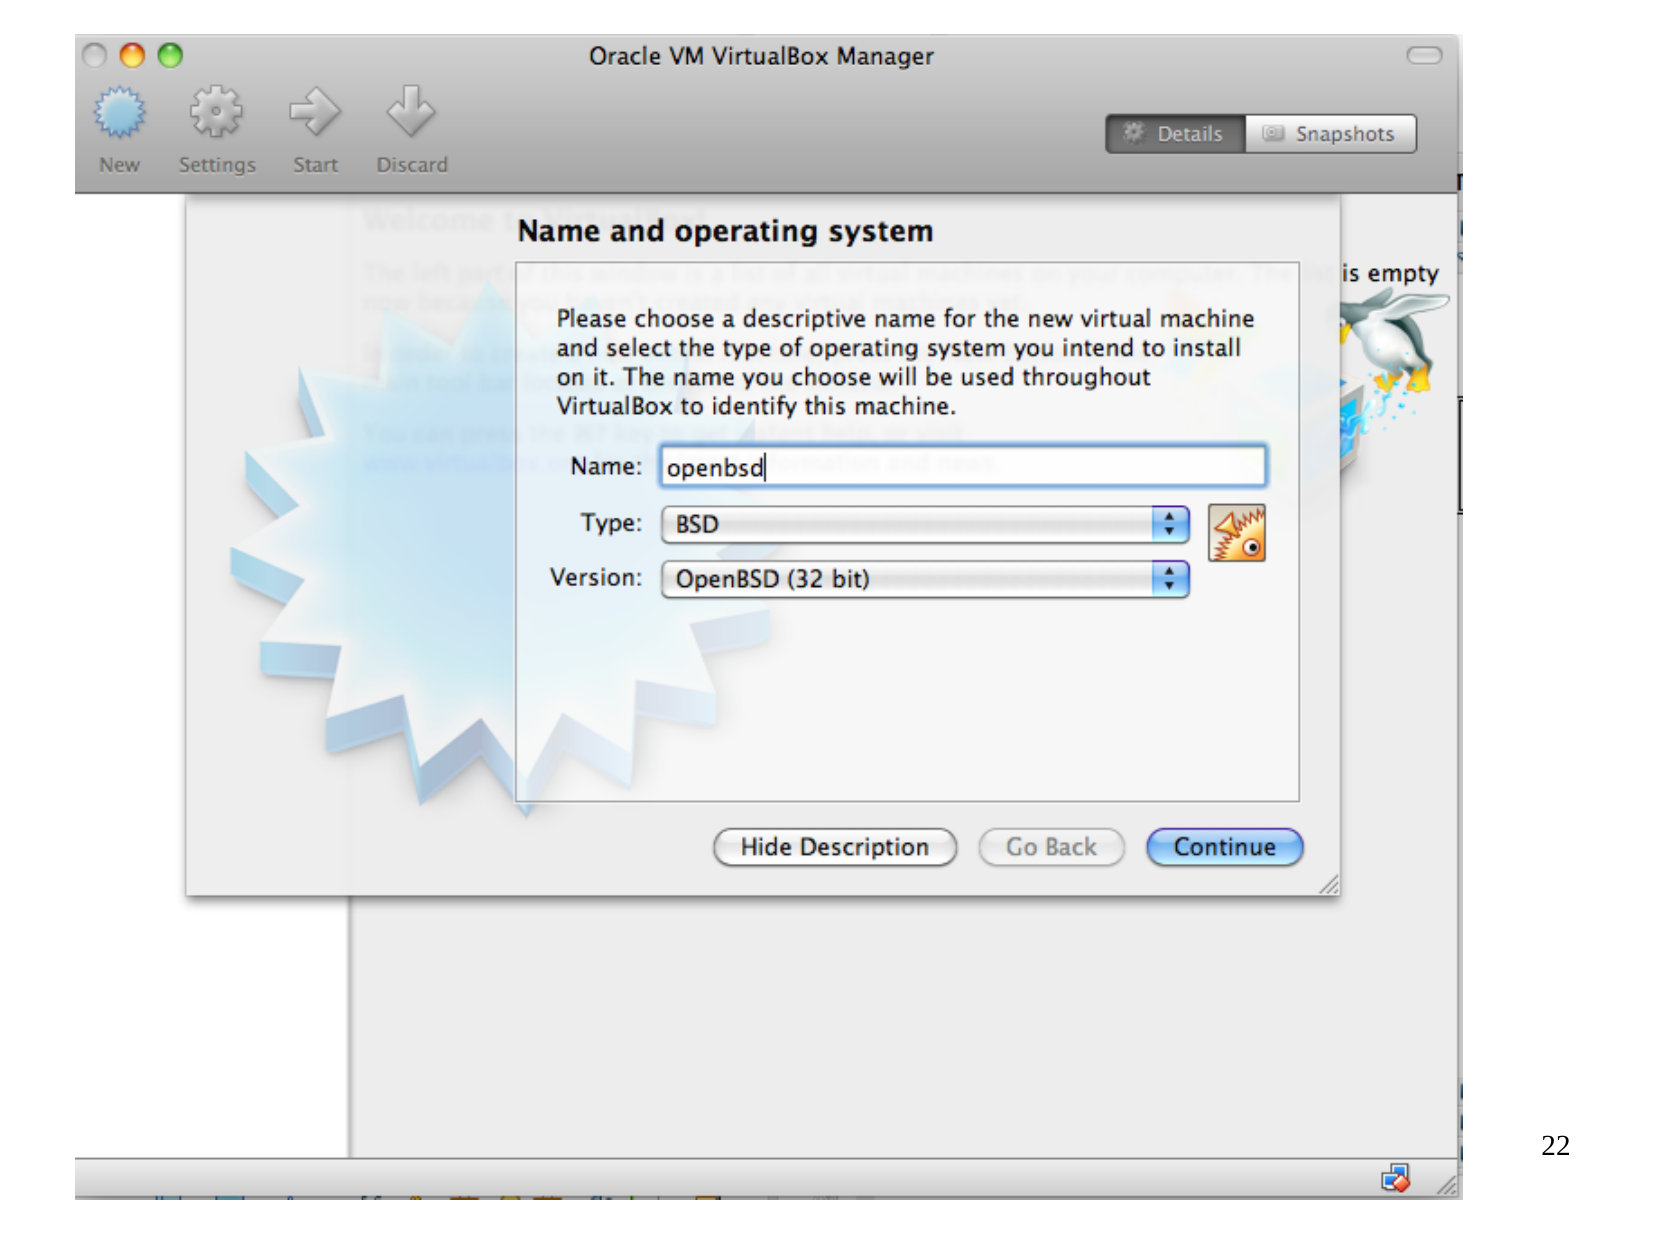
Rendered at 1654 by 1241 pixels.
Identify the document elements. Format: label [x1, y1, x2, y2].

picture [75, 34, 1463, 1201]
